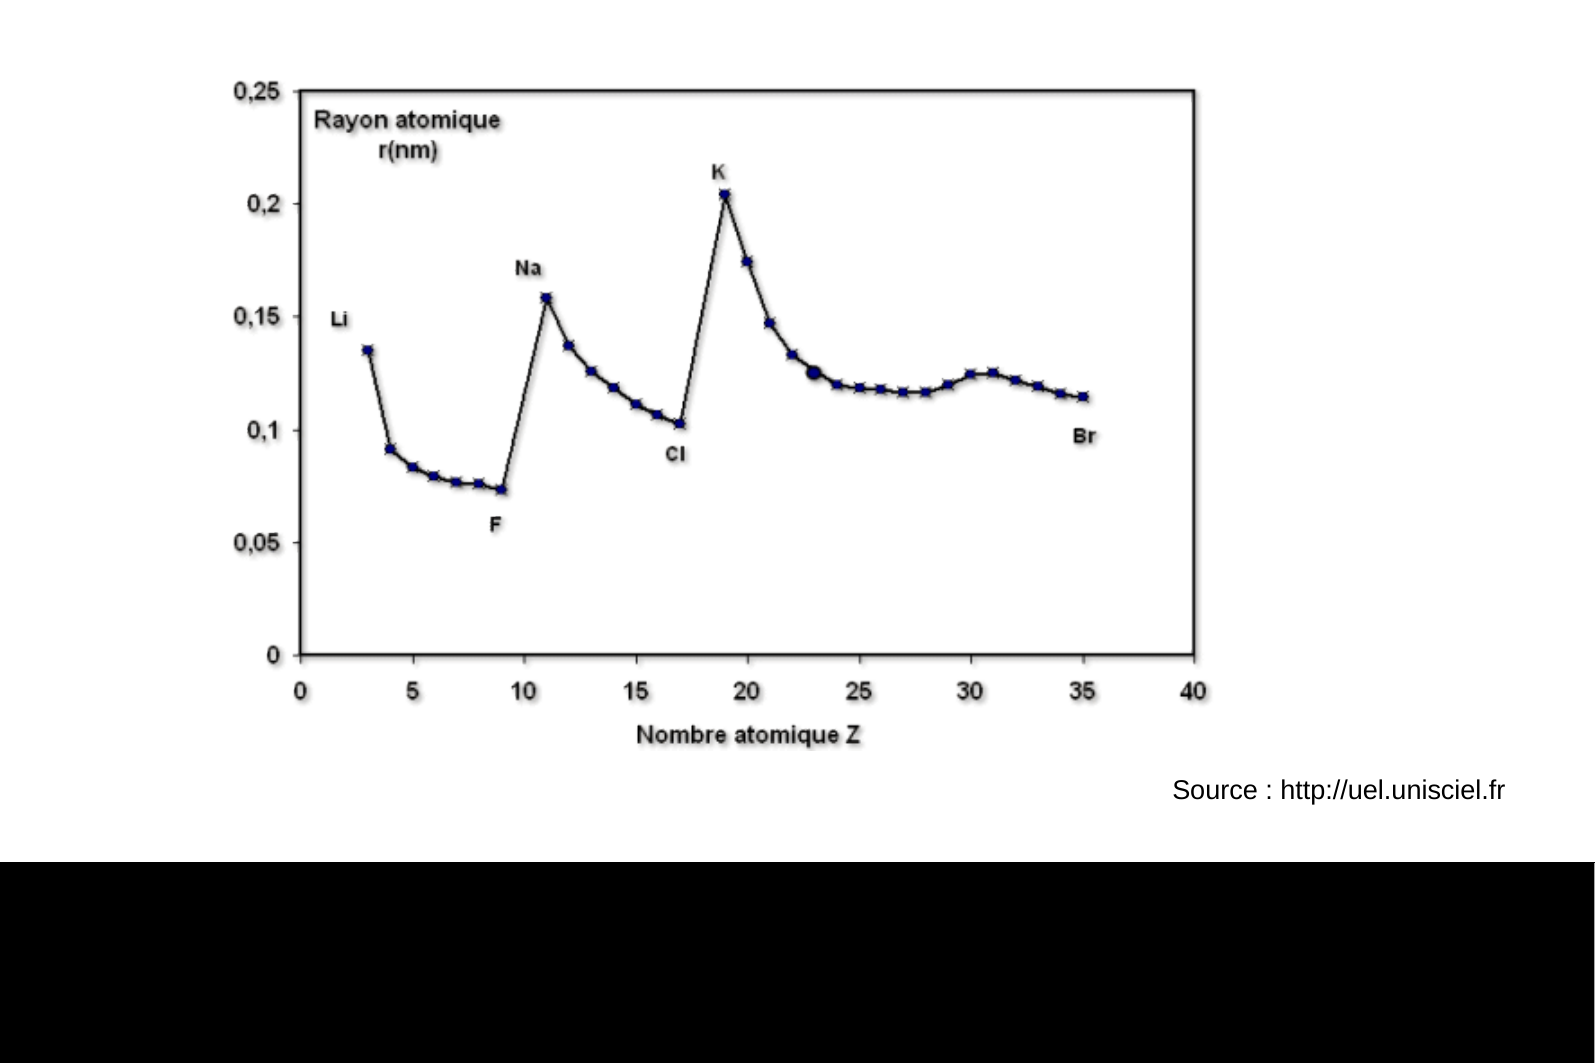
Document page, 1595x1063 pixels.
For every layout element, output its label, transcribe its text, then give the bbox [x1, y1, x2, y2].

text_box [0, 862, 1595, 1063]
picture [228, 70, 1217, 751]
text_box Source : http://uel.unisciel.fr [1157, 767, 1536, 843]
